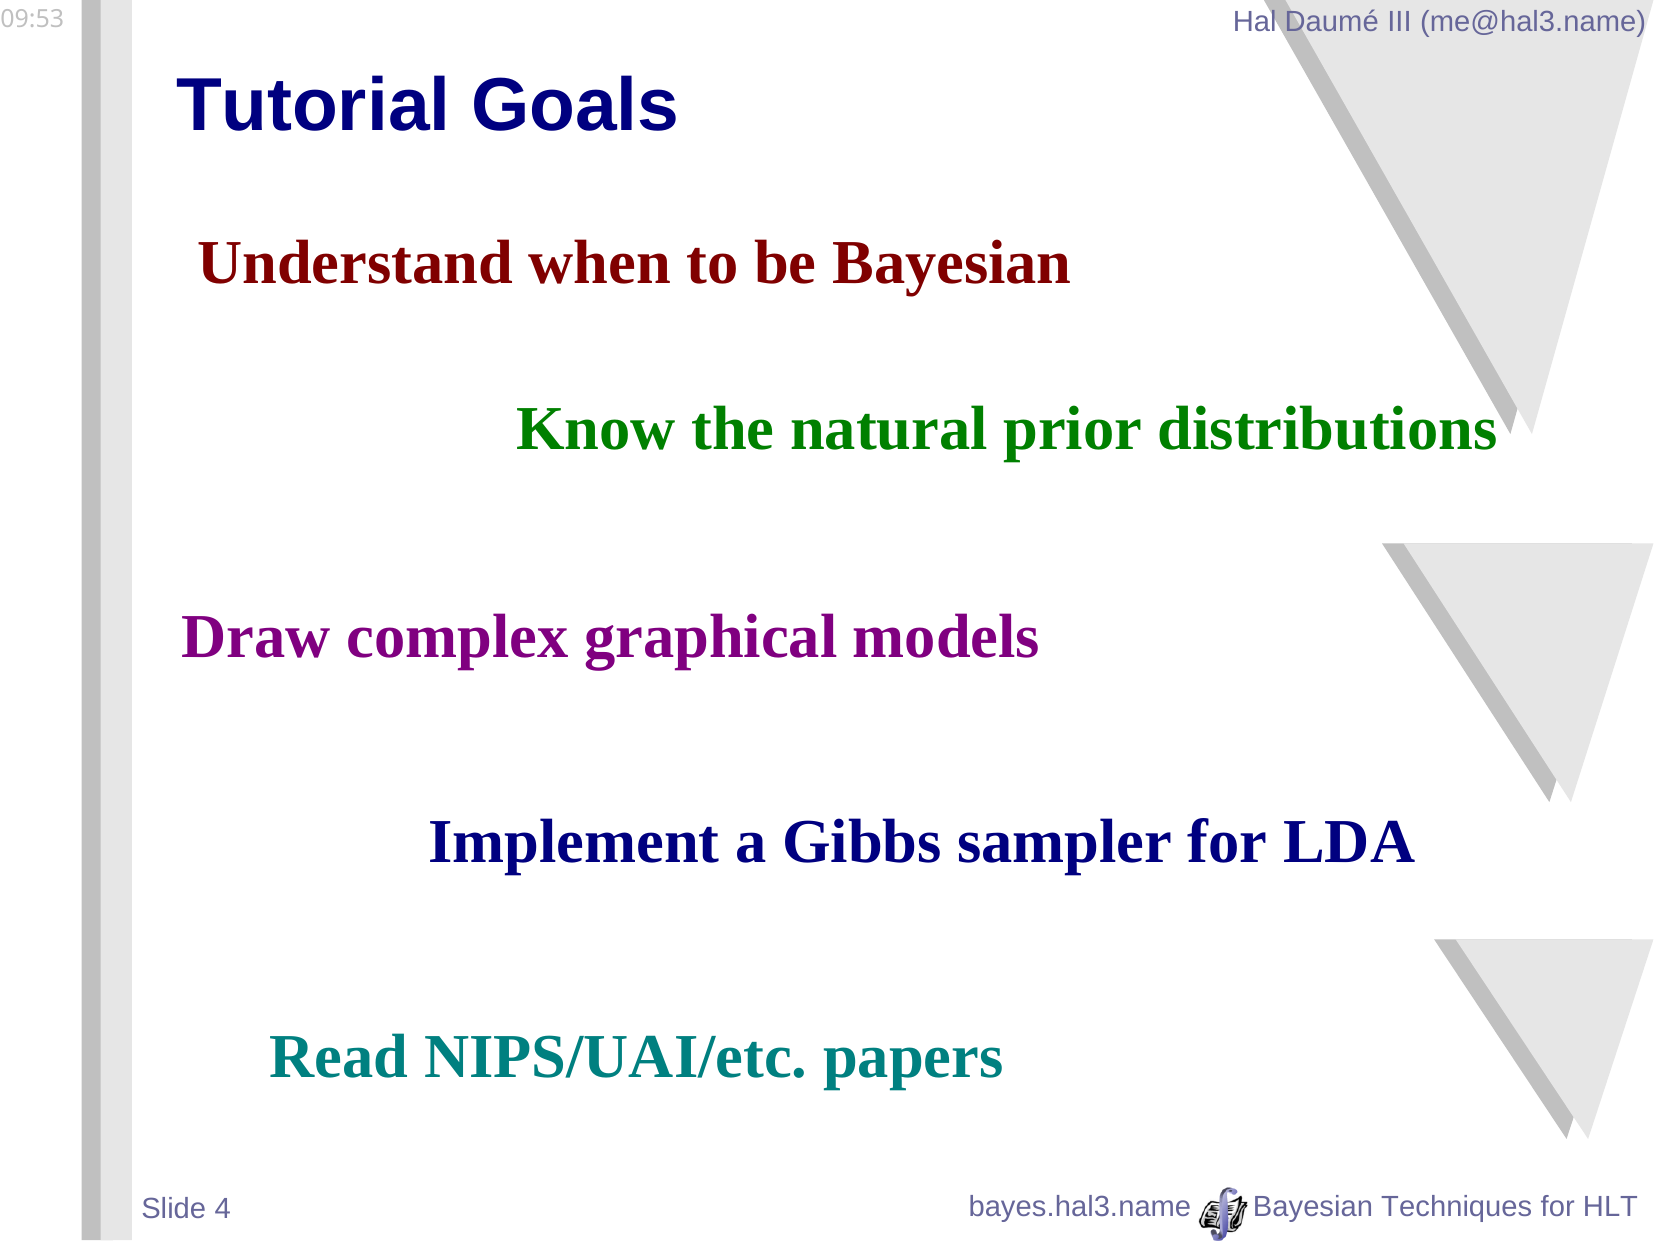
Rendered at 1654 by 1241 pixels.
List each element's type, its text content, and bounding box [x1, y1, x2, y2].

text_box Understand when to be Bayesian [197, 227, 1074, 310]
text_box Draw complex graphical models [181, 602, 1042, 684]
text_box Implement a Gibbs sampler for LDA [428, 806, 1418, 888]
picture [1198, 1186, 1248, 1241]
text_box Know the natural prior distributions [516, 393, 1501, 475]
text_box Read NIPS/UAI/etc. papers [269, 1022, 1006, 1104]
title Tutorial Goals [176, 44, 1509, 166]
